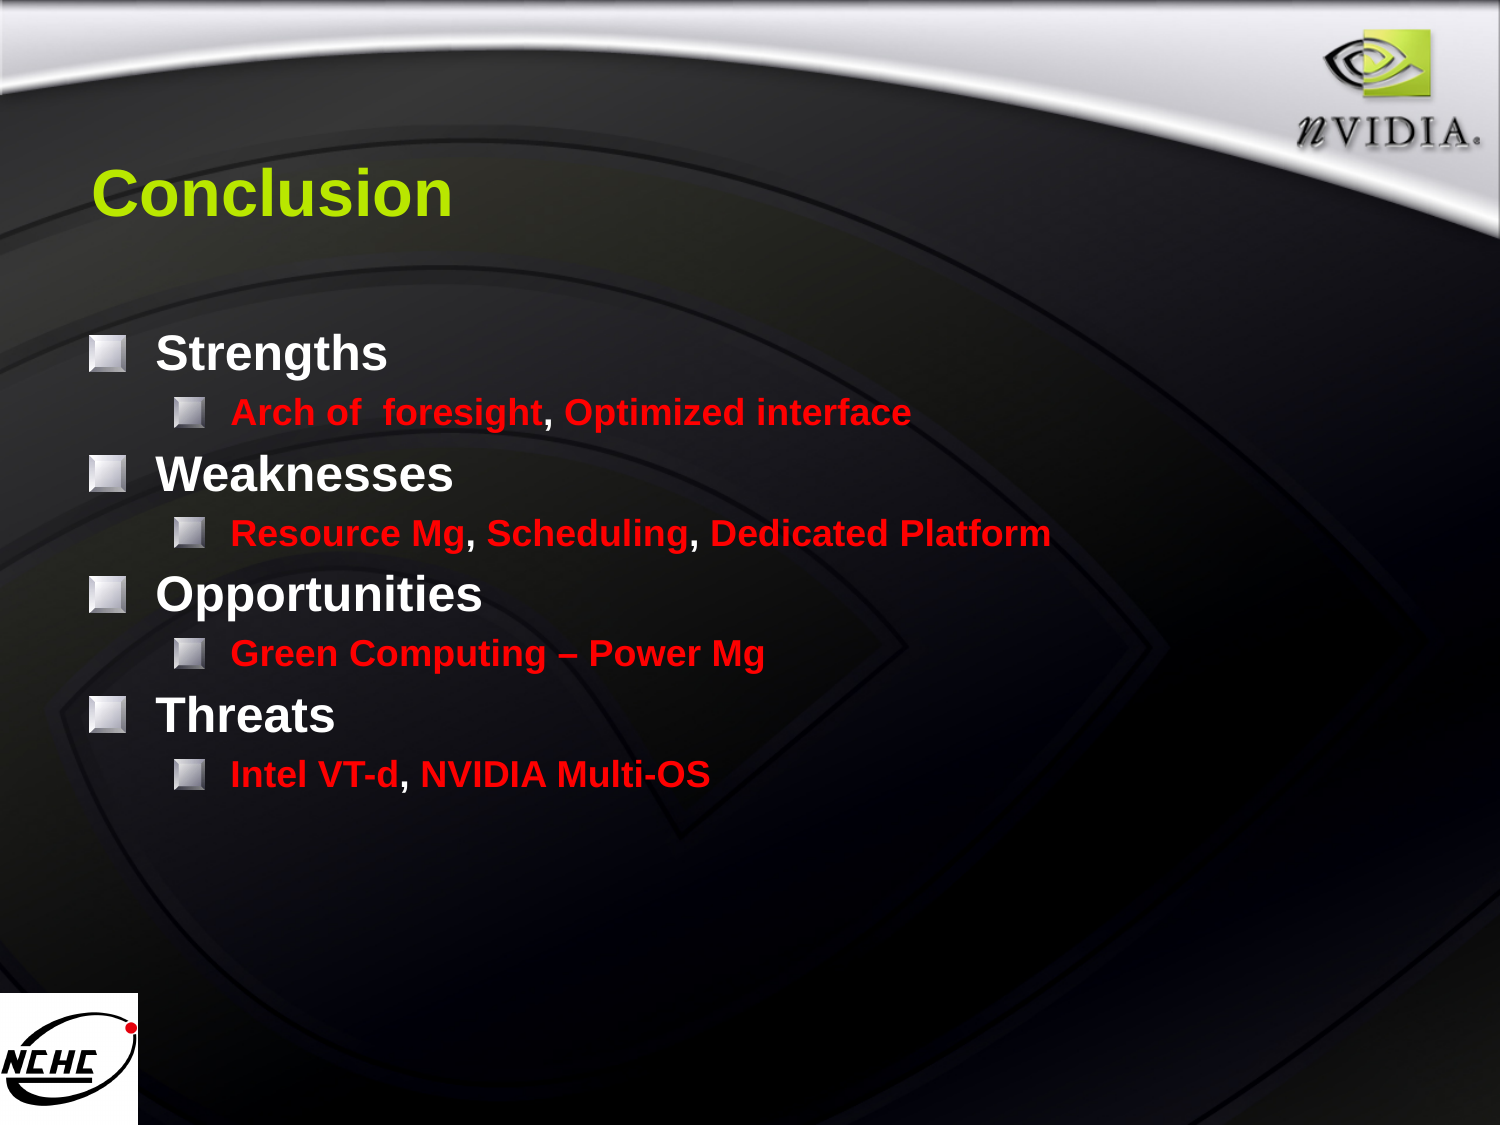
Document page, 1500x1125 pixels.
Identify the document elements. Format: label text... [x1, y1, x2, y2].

picture [0, 0, 1500, 1125]
list Strengths Arch of foresight, Optimized interface Weaknesses Resource Mg, Scheduling, Dedicated Platform Opportunities Green Computing – Power Mg Threats Intel VT-d, NVIDIA Multi-OS [89, 325, 1440, 1011]
title Conclusion [91, 145, 1213, 242]
